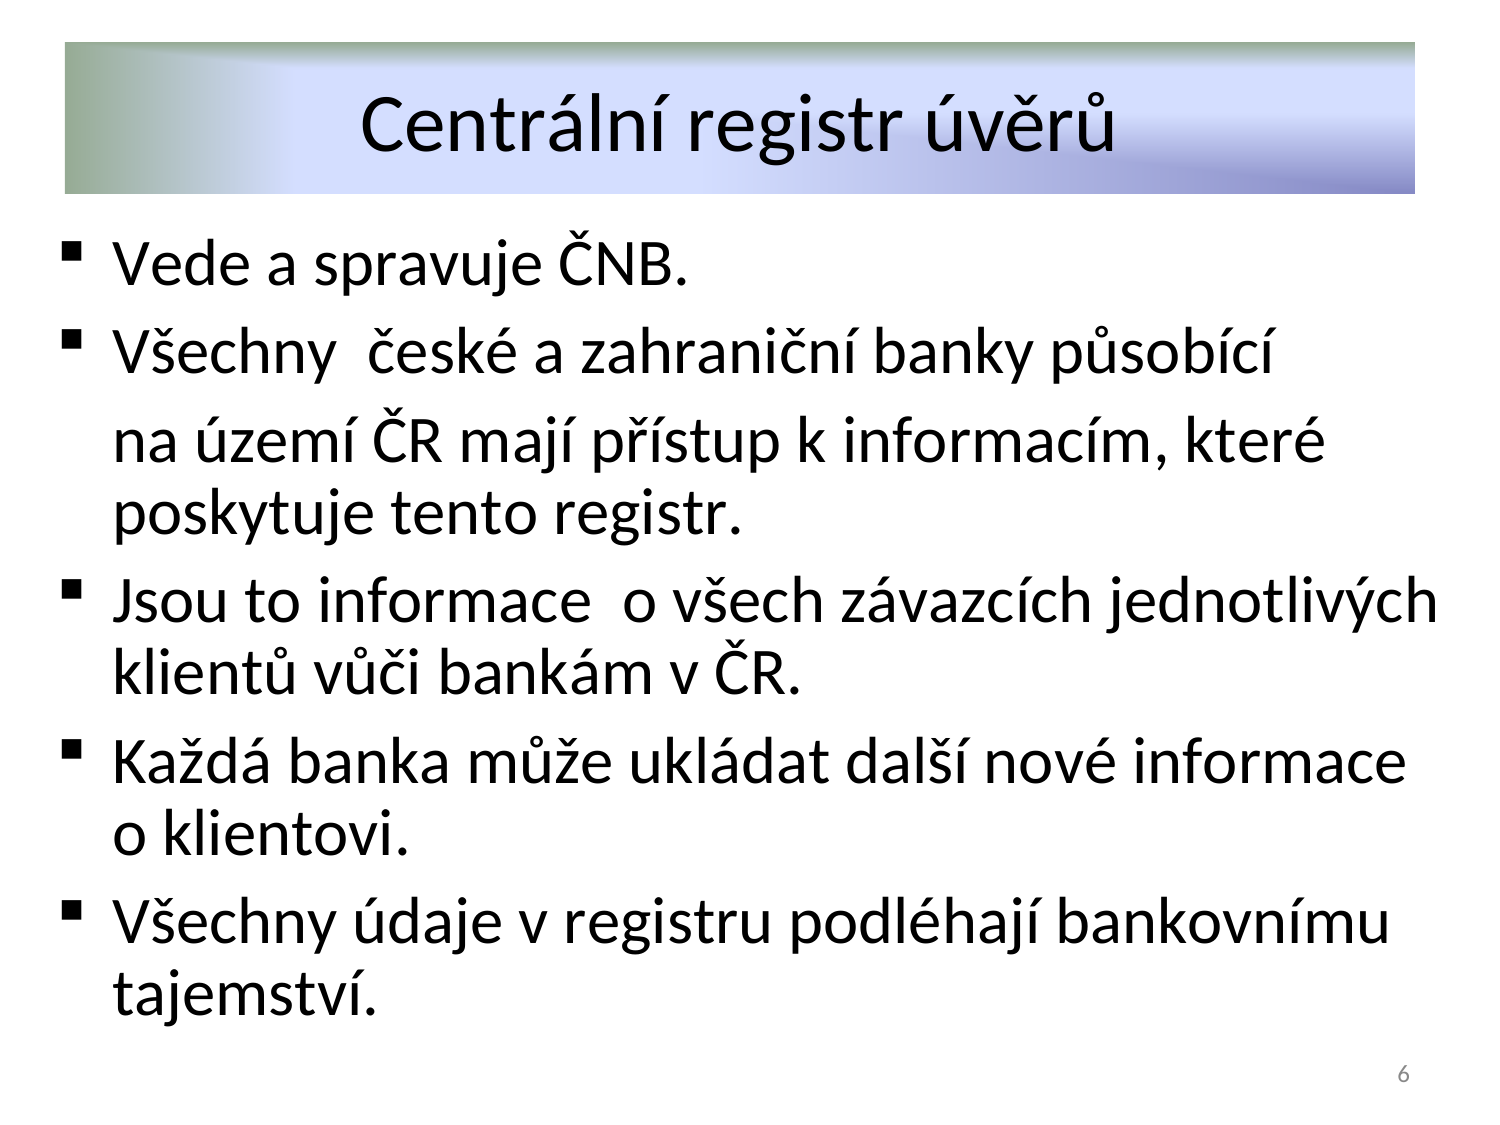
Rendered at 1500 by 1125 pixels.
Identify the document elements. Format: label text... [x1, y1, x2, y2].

text_box <číslo> [1074, 1042, 1426, 1103]
list Vede a spravuje ČNB. Všechny české a zahraniční banky působící na území ČR mají přístup k informacím, které poskytuje tento registr. Jsou to informace o všech závazcích jednotlivých klientů vůči bankám v ČR. Každá banka může ukládat další nové informace o klientovi. Všechny údaje v registru podléhají bankovnímu tajemství. [41, 220, 1459, 1038]
title Centrální registr úvěrů [64, 42, 1415, 195]
